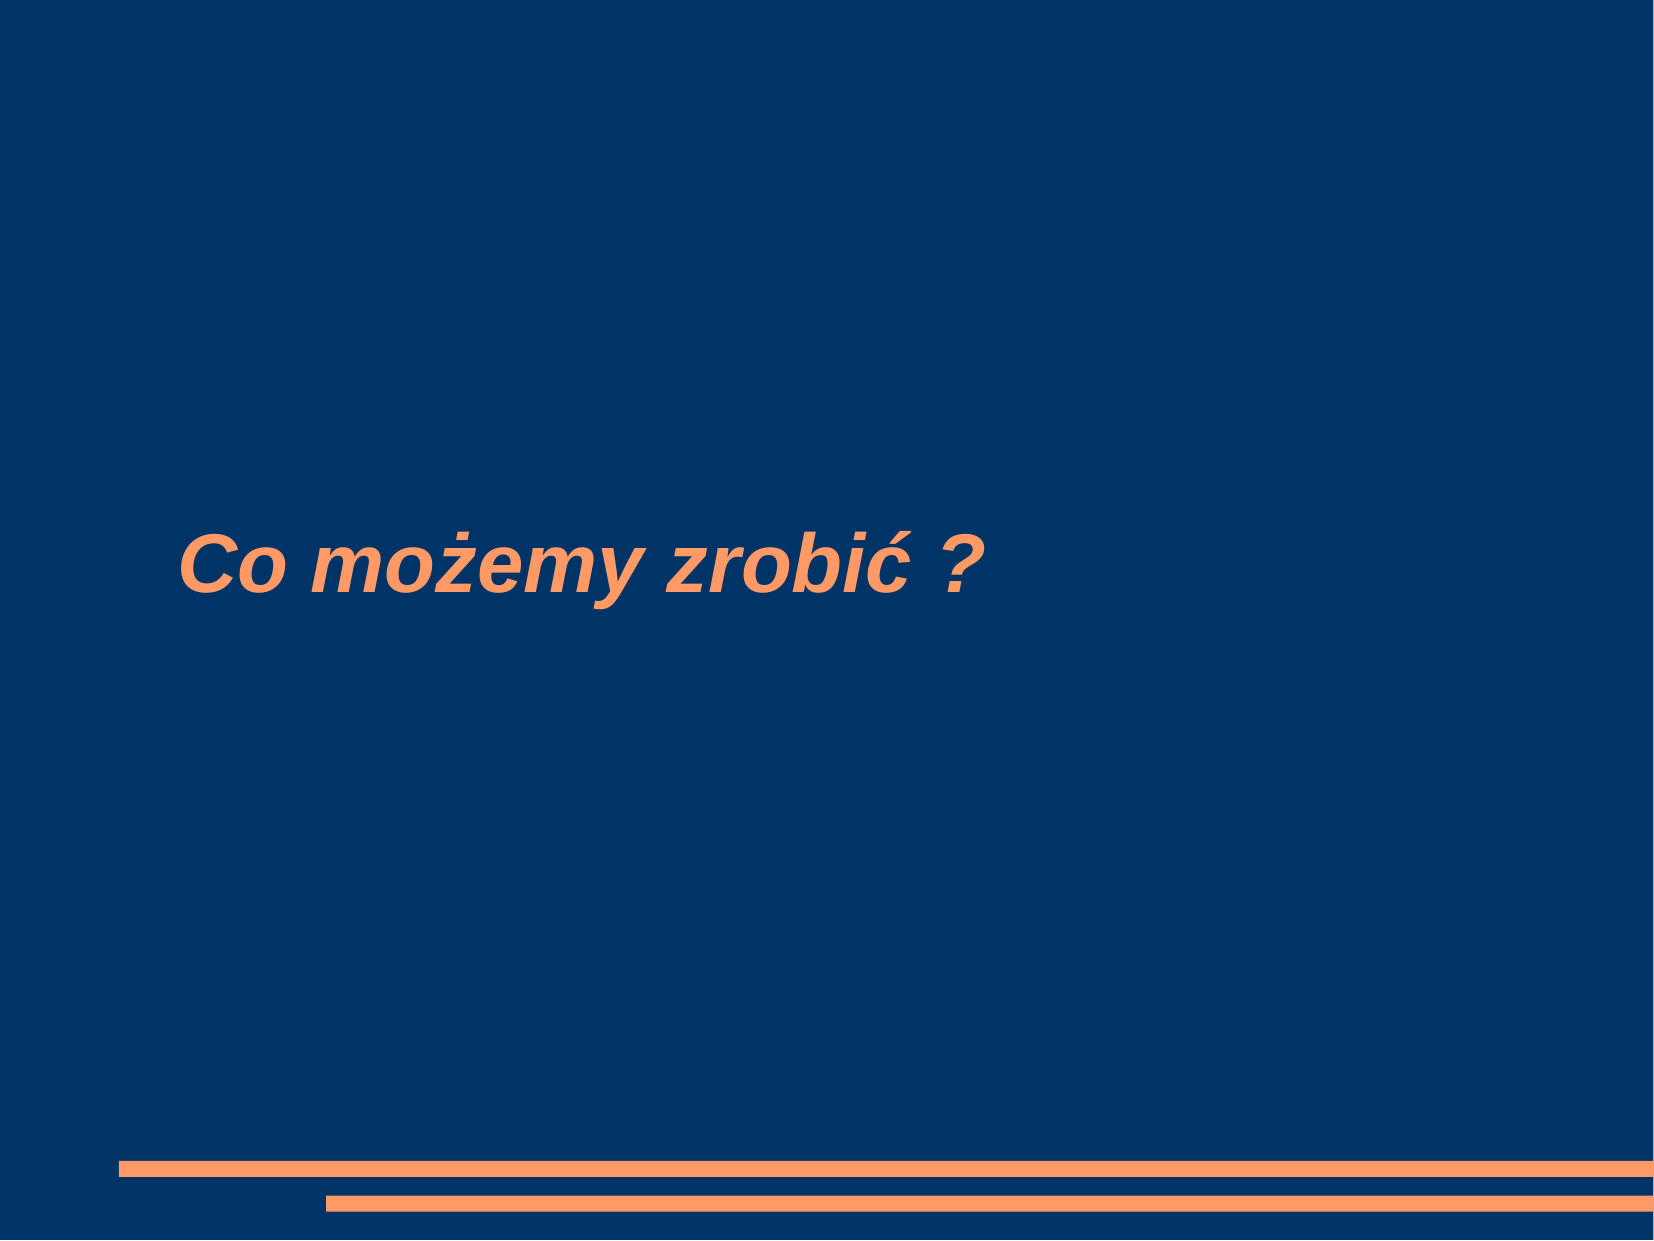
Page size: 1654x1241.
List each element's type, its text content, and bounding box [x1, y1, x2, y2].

title Co możemy zrobić ? [177, 460, 1590, 668]
